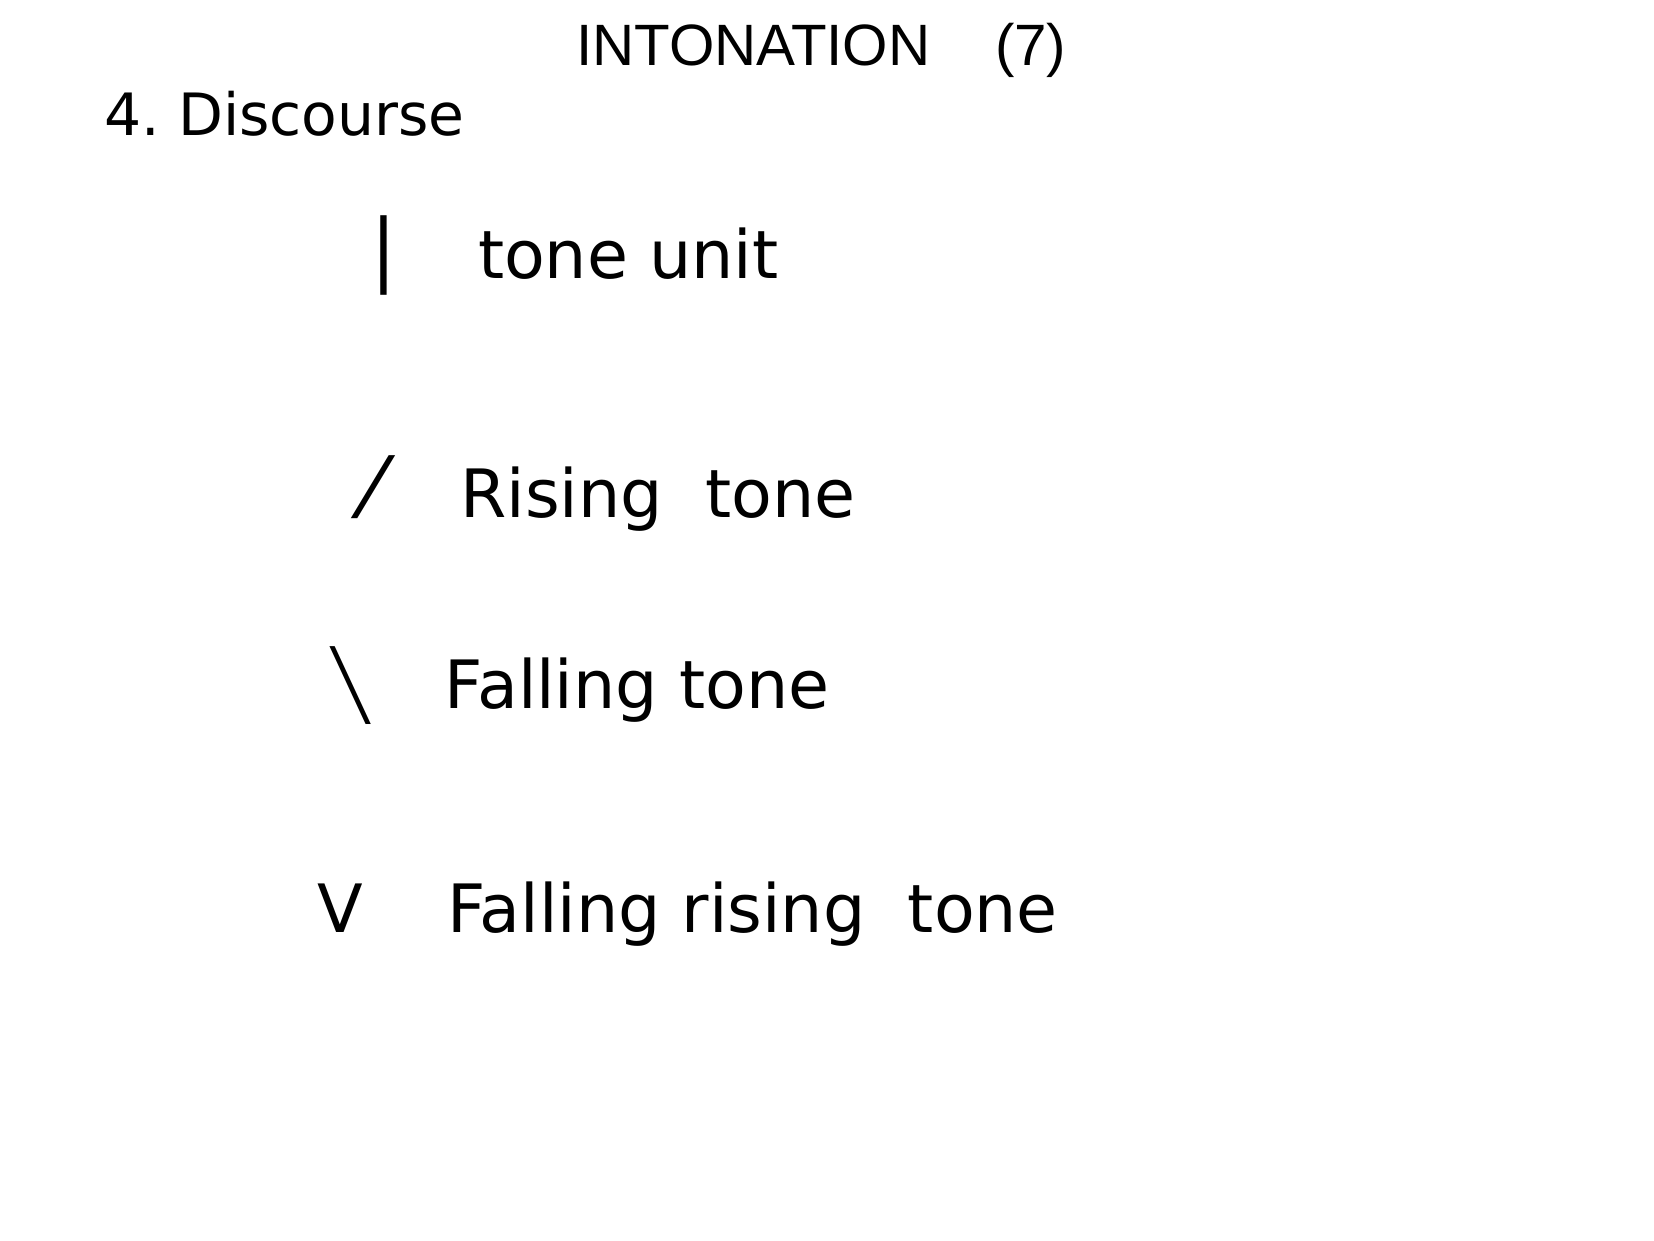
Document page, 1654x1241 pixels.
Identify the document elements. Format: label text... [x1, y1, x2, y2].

title INTONATION (7) [77, 12, 1566, 78]
text_box 4. Discourse ⎟ tone unit ⁄ Rising tone ╲ Falling tone ᐯ Falling rising tone [90, 73, 1531, 1241]
